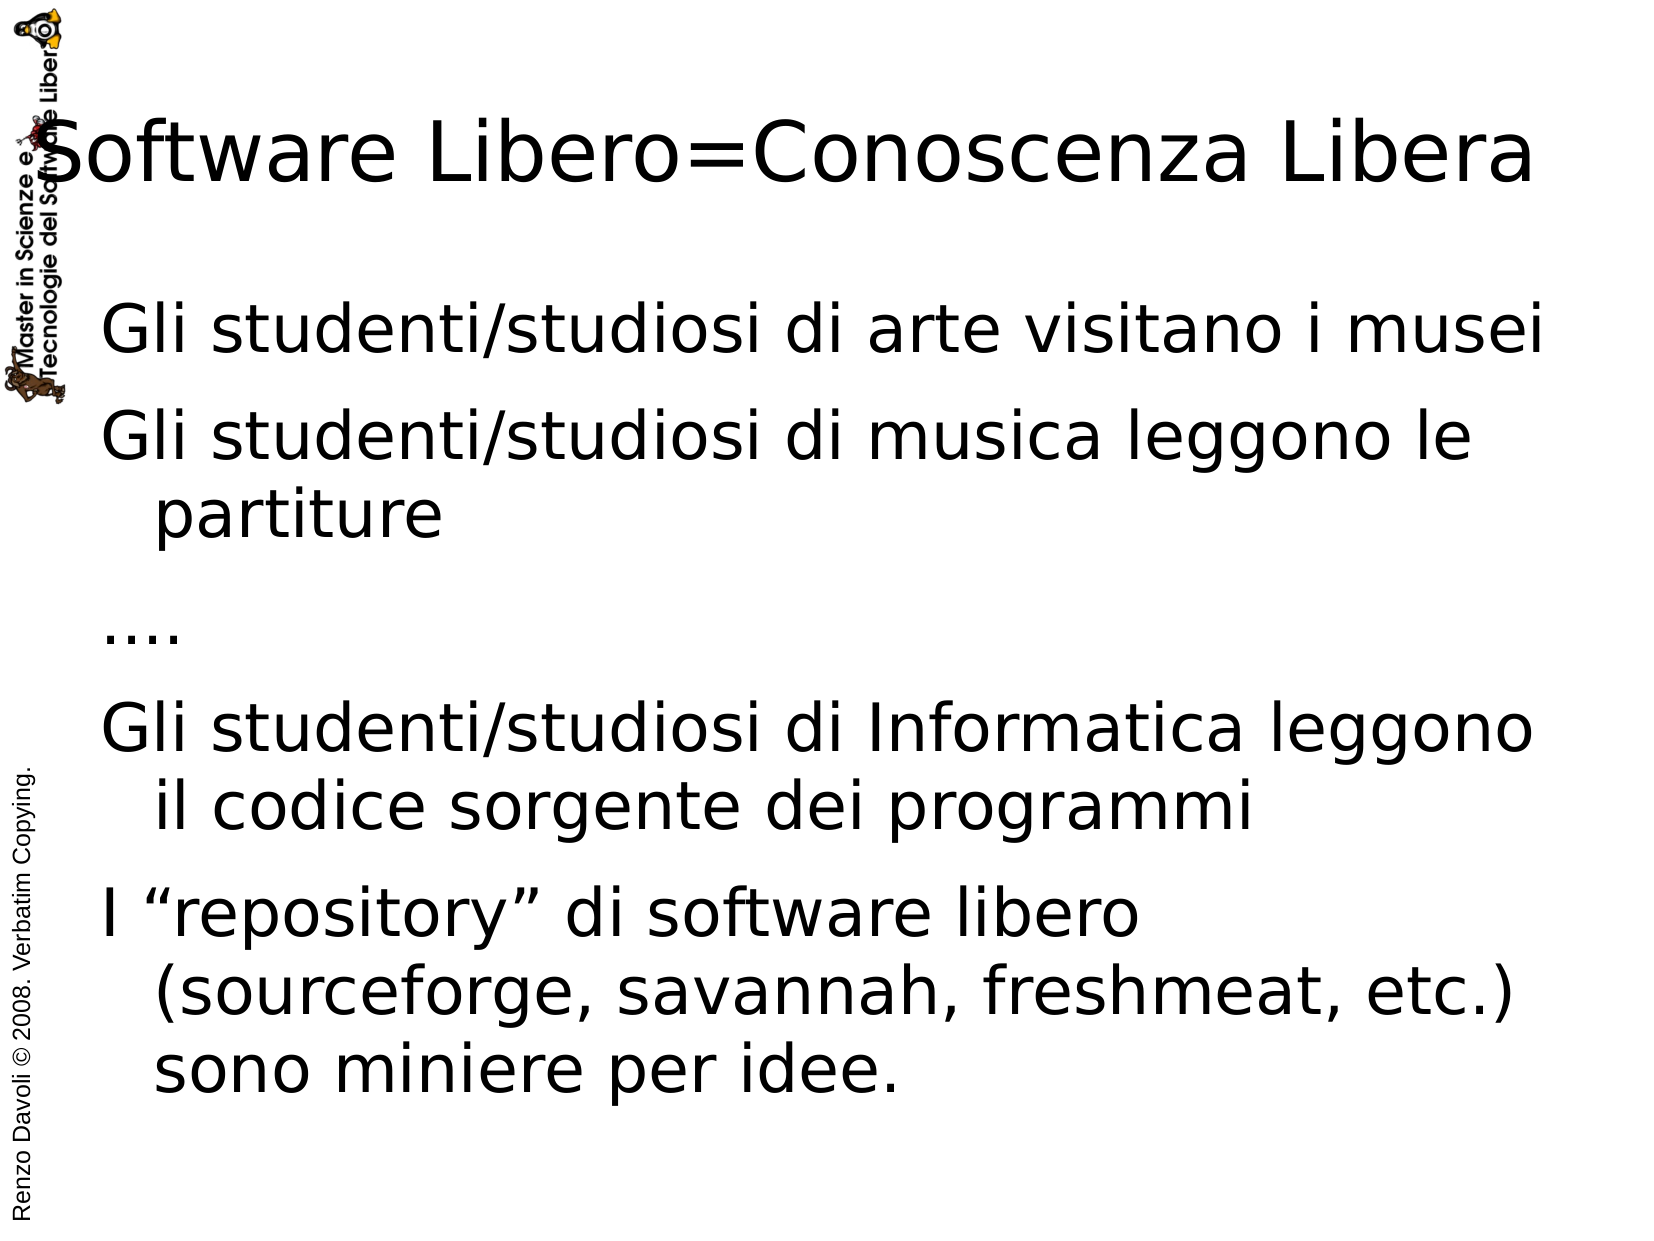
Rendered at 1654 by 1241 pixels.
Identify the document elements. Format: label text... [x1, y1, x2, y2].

list Gli studenti/studiosi di arte visitano i musei Gli studenti/studiosi di musica leggono le partiture .... Gli studenti/studiosi di Informatica leggono il codice sorgente dei programmi I “repository” di software libero (sourceforge, savannah, freshmeat, etc.) sono miniere per idee. [82, 290, 1571, 1187]
picture [1, 2, 69, 56]
picture [1, 250, 69, 413]
title Software Libero=Conoscenza Libera [0, 56, 1571, 250]
